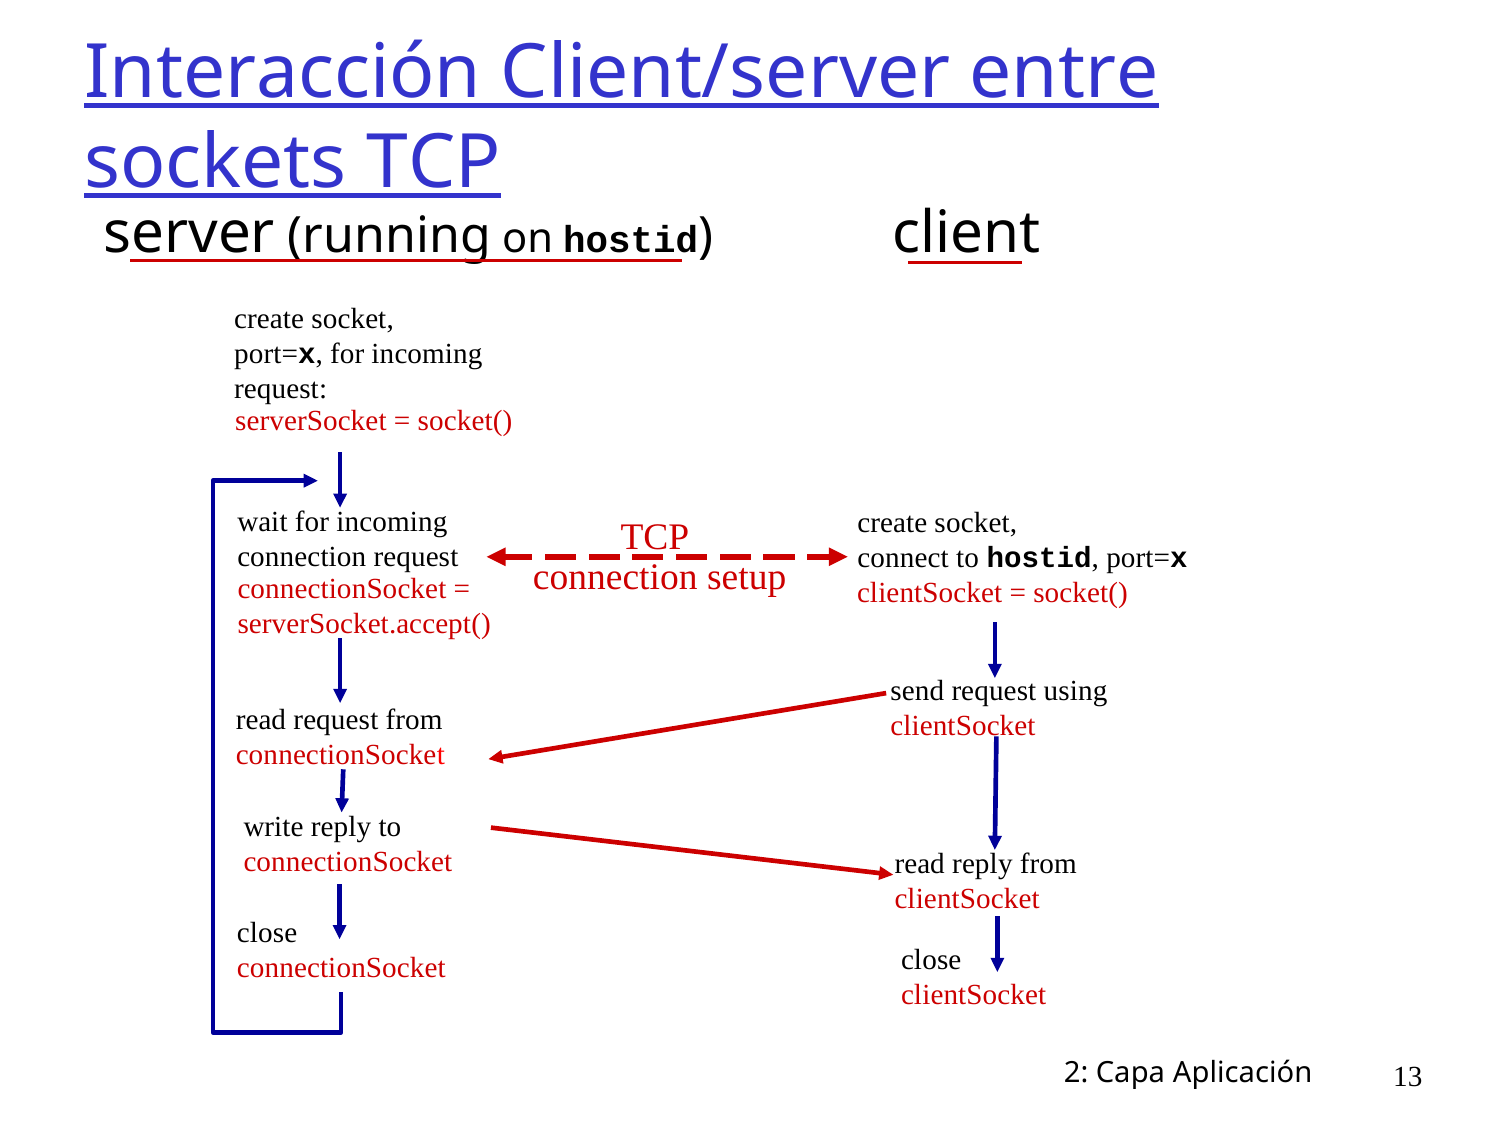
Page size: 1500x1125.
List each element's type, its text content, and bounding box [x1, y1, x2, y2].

text_box TCP connection setup [518, 509, 802, 606]
text_box serverSocket = socket() [220, 393, 607, 444]
text_box clientSocket = socket() [842, 565, 1230, 616]
text_box wait for incoming connection request [222, 494, 474, 561]
text_box read reply from clientSocket [879, 836, 1093, 923]
text_box read request from connectionSocket [221, 692, 461, 779]
title Interacción Client/server entre sockets TCP [69, 14, 1444, 171]
text_box server (running on hostid) [89, 186, 728, 273]
text_box create socket, port=x, for incoming request: [219, 291, 536, 413]
text_box connectionSocket = serverSocket.accept() [222, 561, 507, 648]
text_box write reply to connectionSocket [228, 799, 468, 885]
text_box close connectionSocket [222, 905, 461, 992]
text_box create socket, connect to hostid, port=x [842, 495, 1203, 565]
text_box client [877, 186, 1056, 272]
text_box send request using clientSocket [875, 663, 1123, 749]
text_box close clientSocket [886, 932, 1062, 1018]
